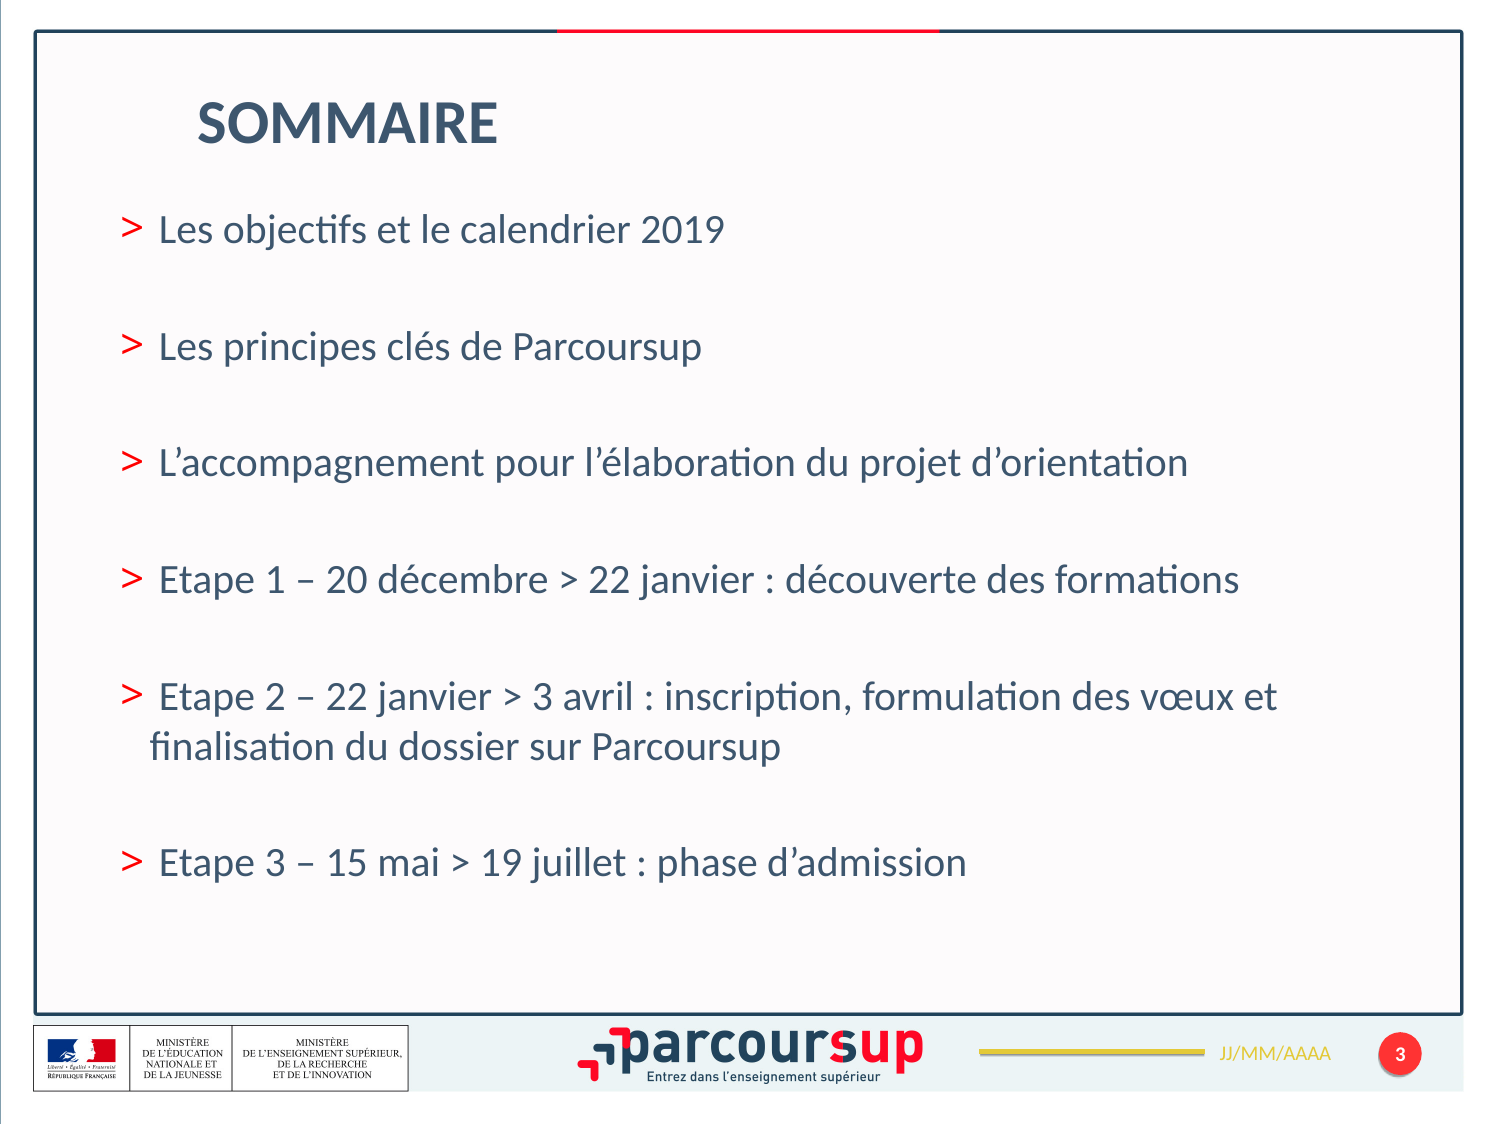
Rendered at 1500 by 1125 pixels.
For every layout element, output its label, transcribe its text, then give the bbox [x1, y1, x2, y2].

slide_number <numéro> [1379, 1028, 1422, 1078]
title sommaire [182, 12, 1476, 224]
list Les objectifs et le calendrier 2019 Les principes clés de Parcoursup L’accompagnement pour l’élaboration du projet d’orientation Etape 1 – 20 décembre > 22 janvier : découverte des formations Etape 2 – 22 janvier > 3 avril : inscription, formulation des vœux et finalisation du dossier sur Parcoursup Etape 3 – 15 mai > 19 juillet : phase d’admission [105, 194, 1352, 949]
picture [0, 0, 1499, 1124]
